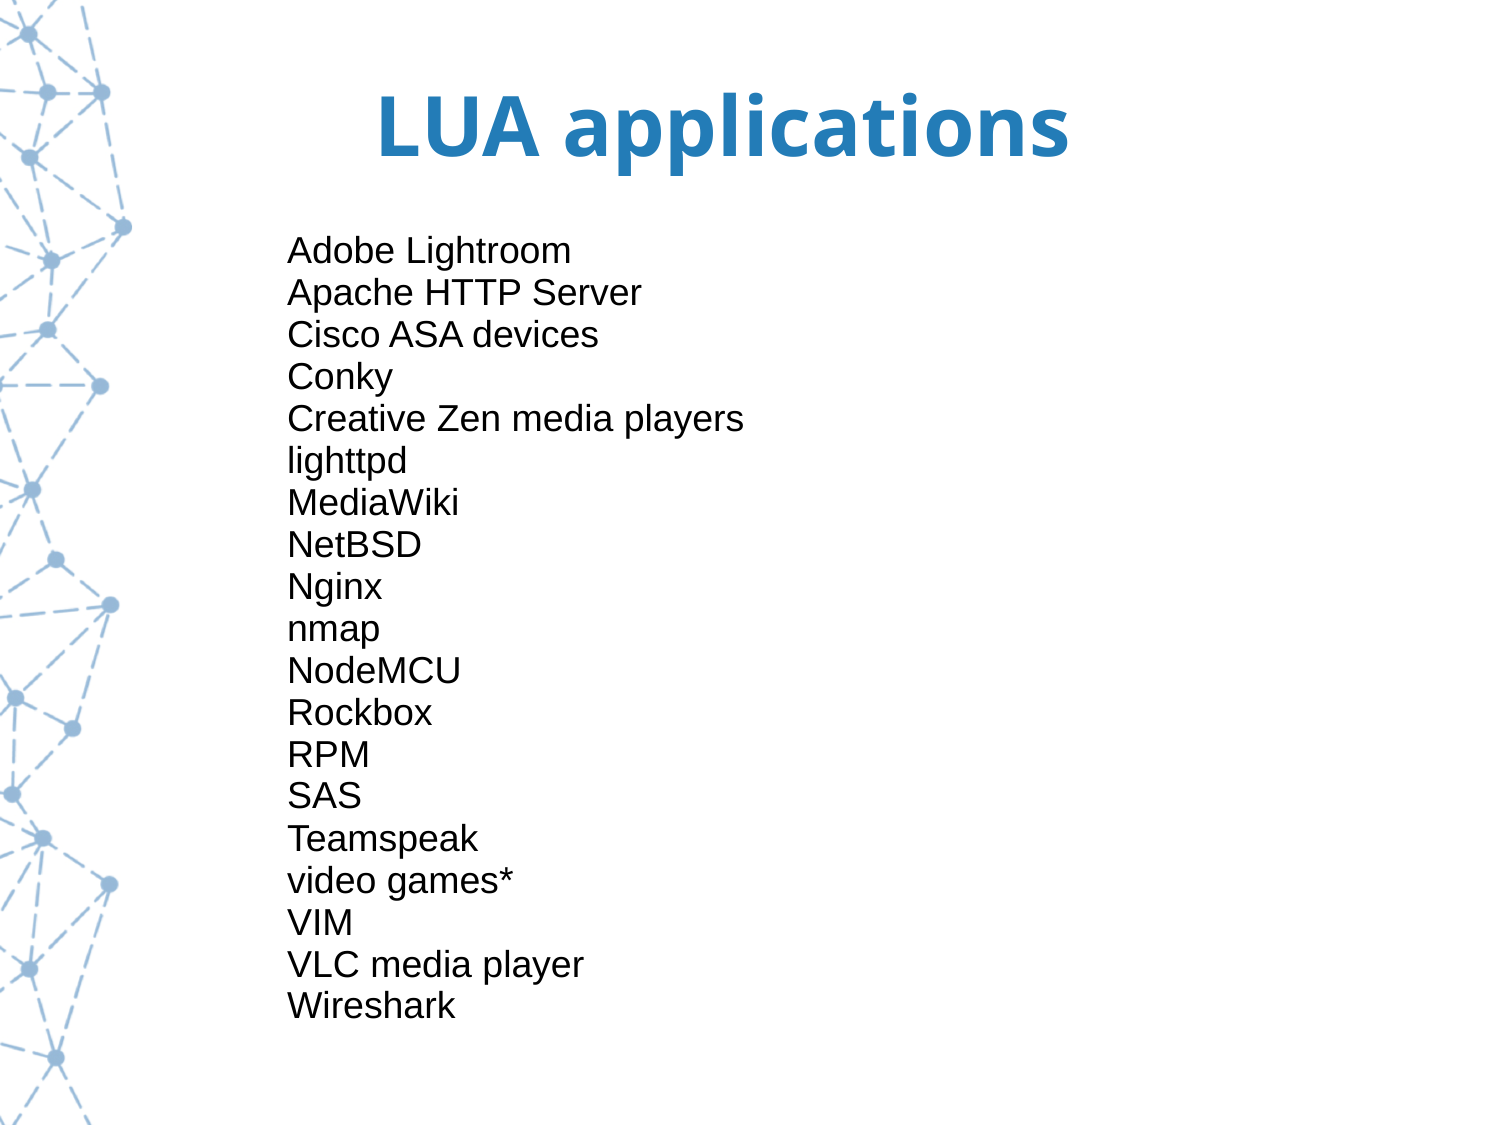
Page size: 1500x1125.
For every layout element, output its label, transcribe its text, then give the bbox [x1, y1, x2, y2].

picture [0, 0, 133, 1125]
text_box Adobe Lightroom Apache HTTP Server Cisco ASA devices Conky Creative Zen media players lighttpd MediaWiki NetBSD Nginx nmap NodeMCU Rockbox RPM SAS Teamspeak video games* VIM VLC media player Wireshark [272, 221, 1321, 1035]
text_box LUA applications [360, 60, 1201, 176]
